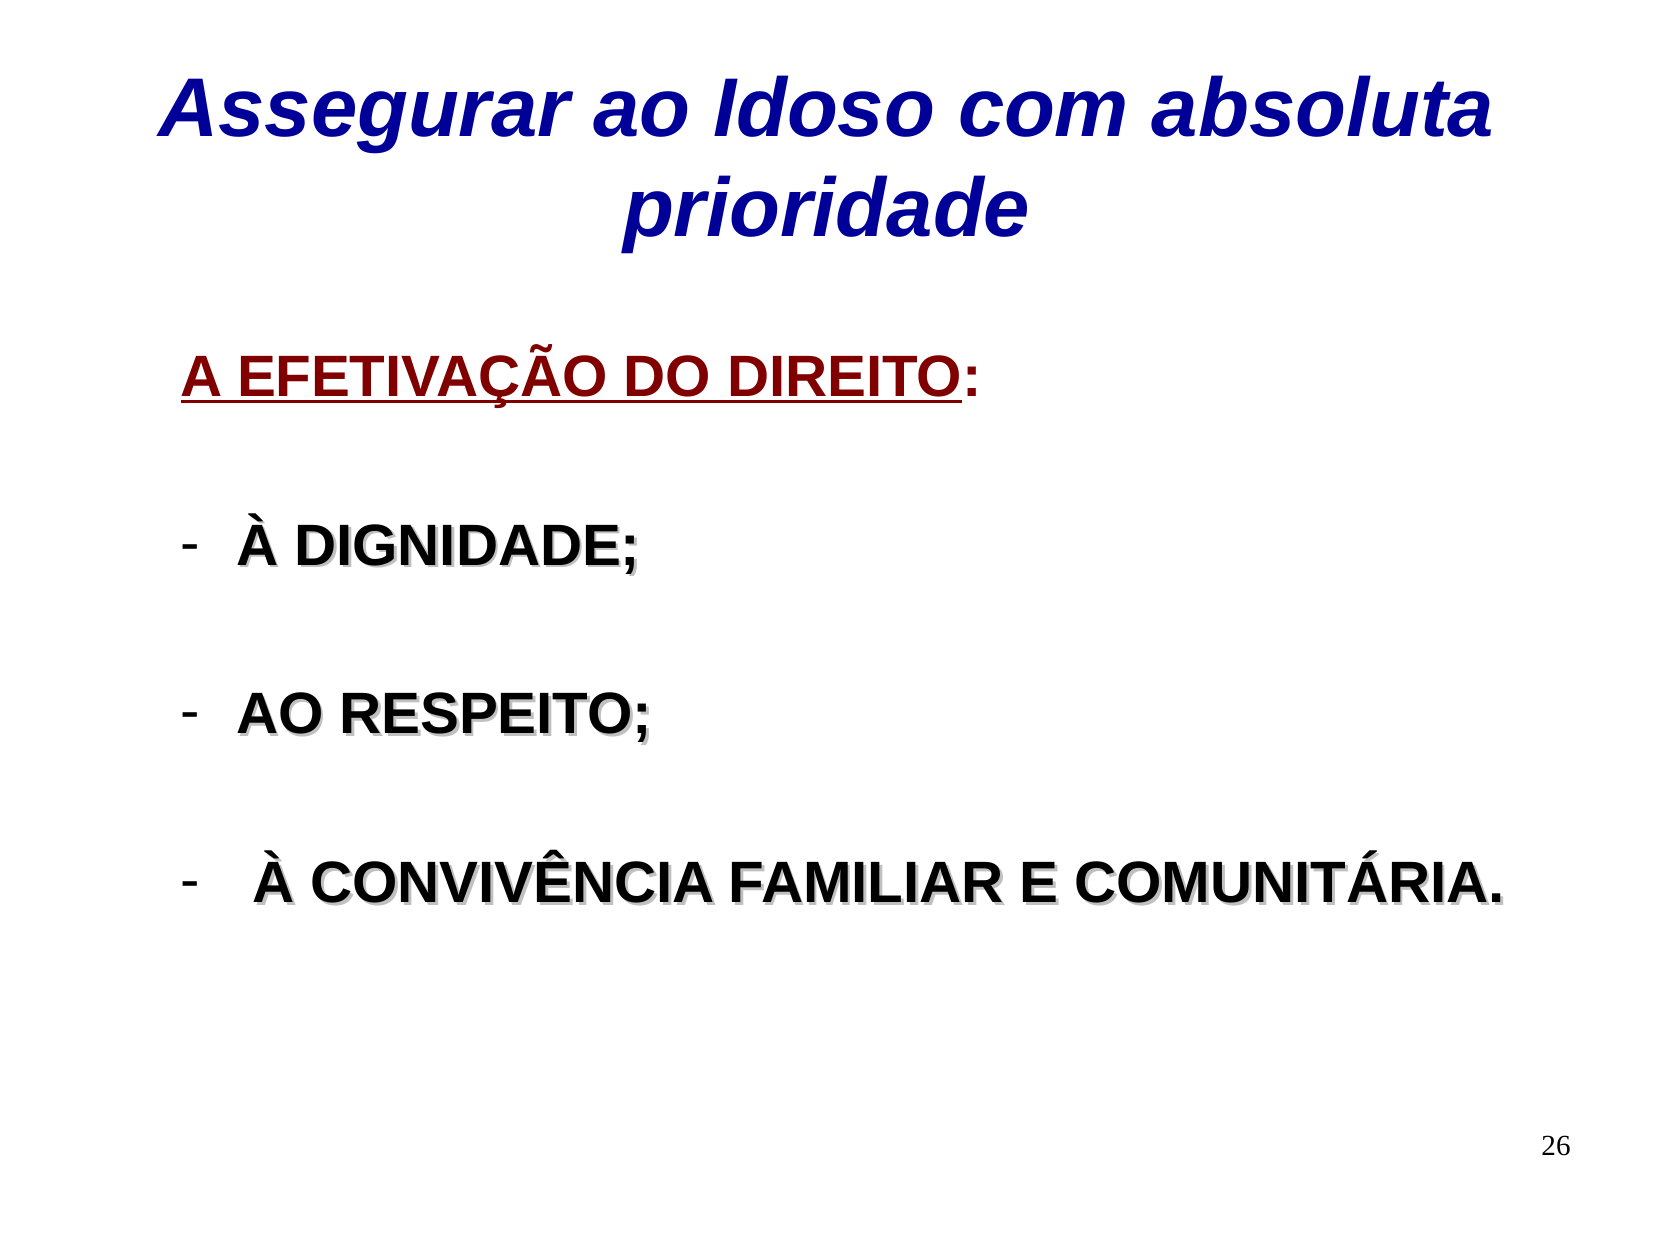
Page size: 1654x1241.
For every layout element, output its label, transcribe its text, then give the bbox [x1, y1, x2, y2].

list A EFETIVAÇÃO DO DIREITO: À DIGNIDADE; AO RESPEITO; À CONVIVÊNCIA FAMILIAR E COMUNITÁRIA. [165, 330, 1571, 1154]
title Assegurar ao Idoso com absoluta prioridade [82, 34, 1571, 272]
